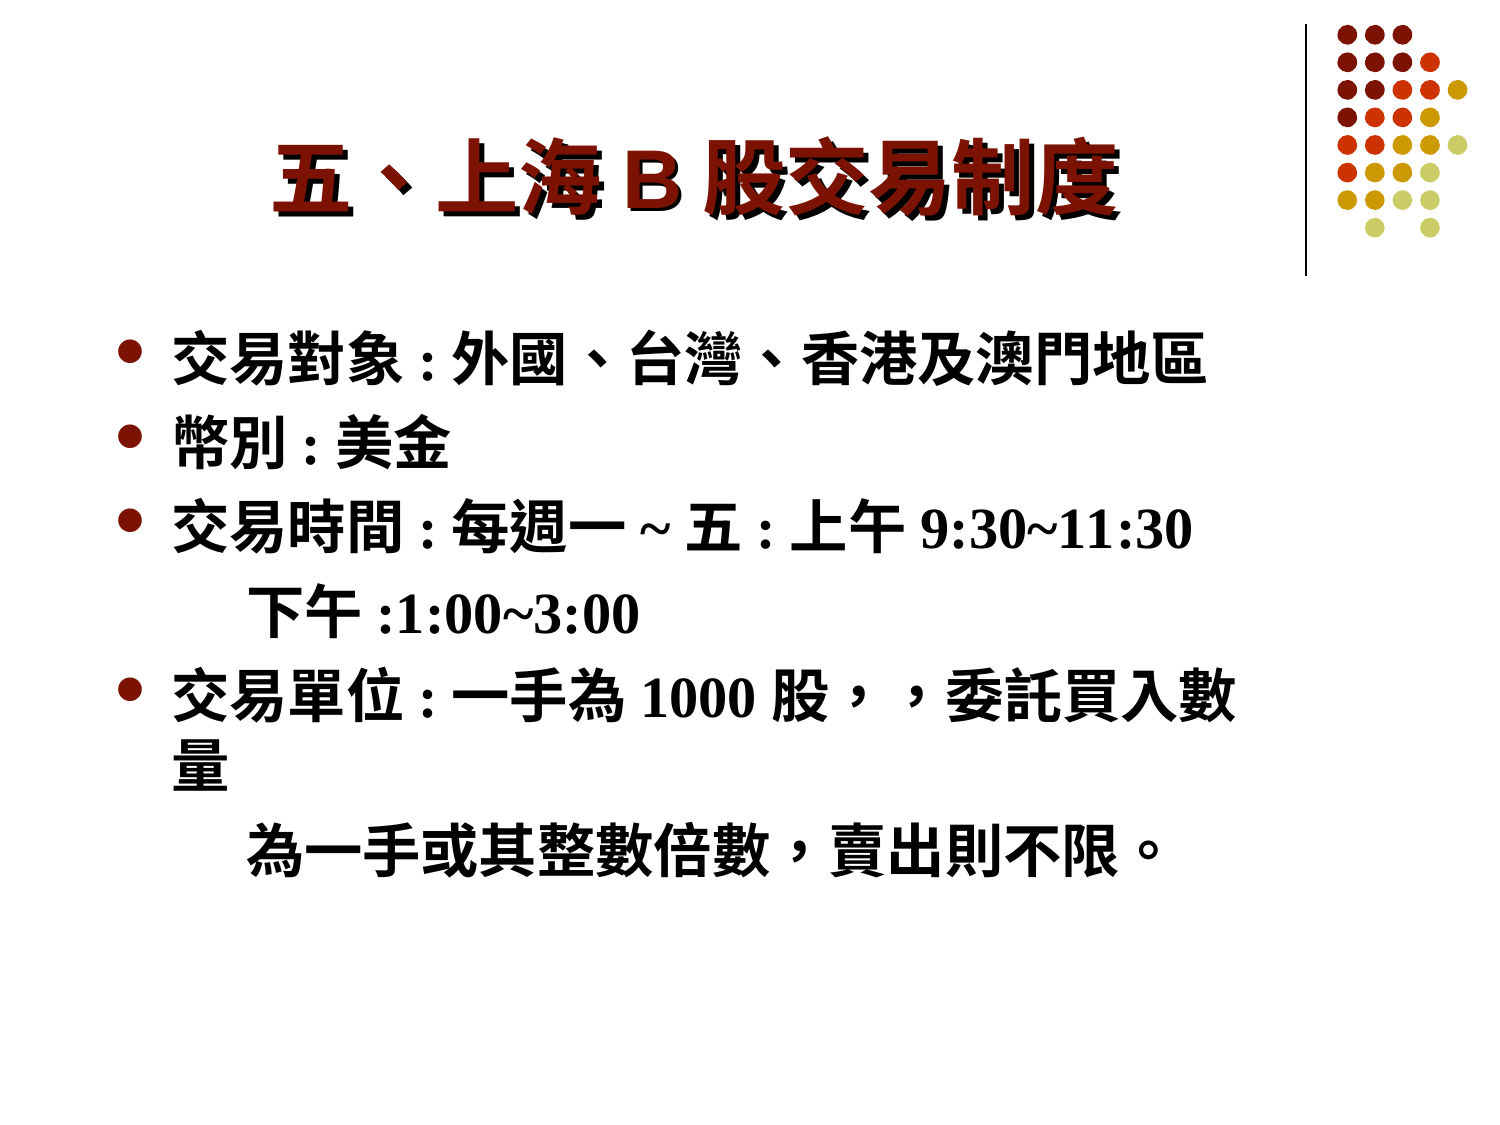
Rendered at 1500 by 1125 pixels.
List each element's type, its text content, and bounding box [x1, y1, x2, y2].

list 交易對象:外國、台灣、香港及澳門地區 幣別:美金 交易時間:每週一~五:上午9:30~11:30 下午:1:00~3:00 交易單位:一手為1000股，，委託買入數量 為一手或其整數倍數，賣出則不限。 [100, 314, 1306, 941]
title 五、上海B股交易制度 [74, 20, 1313, 233]
